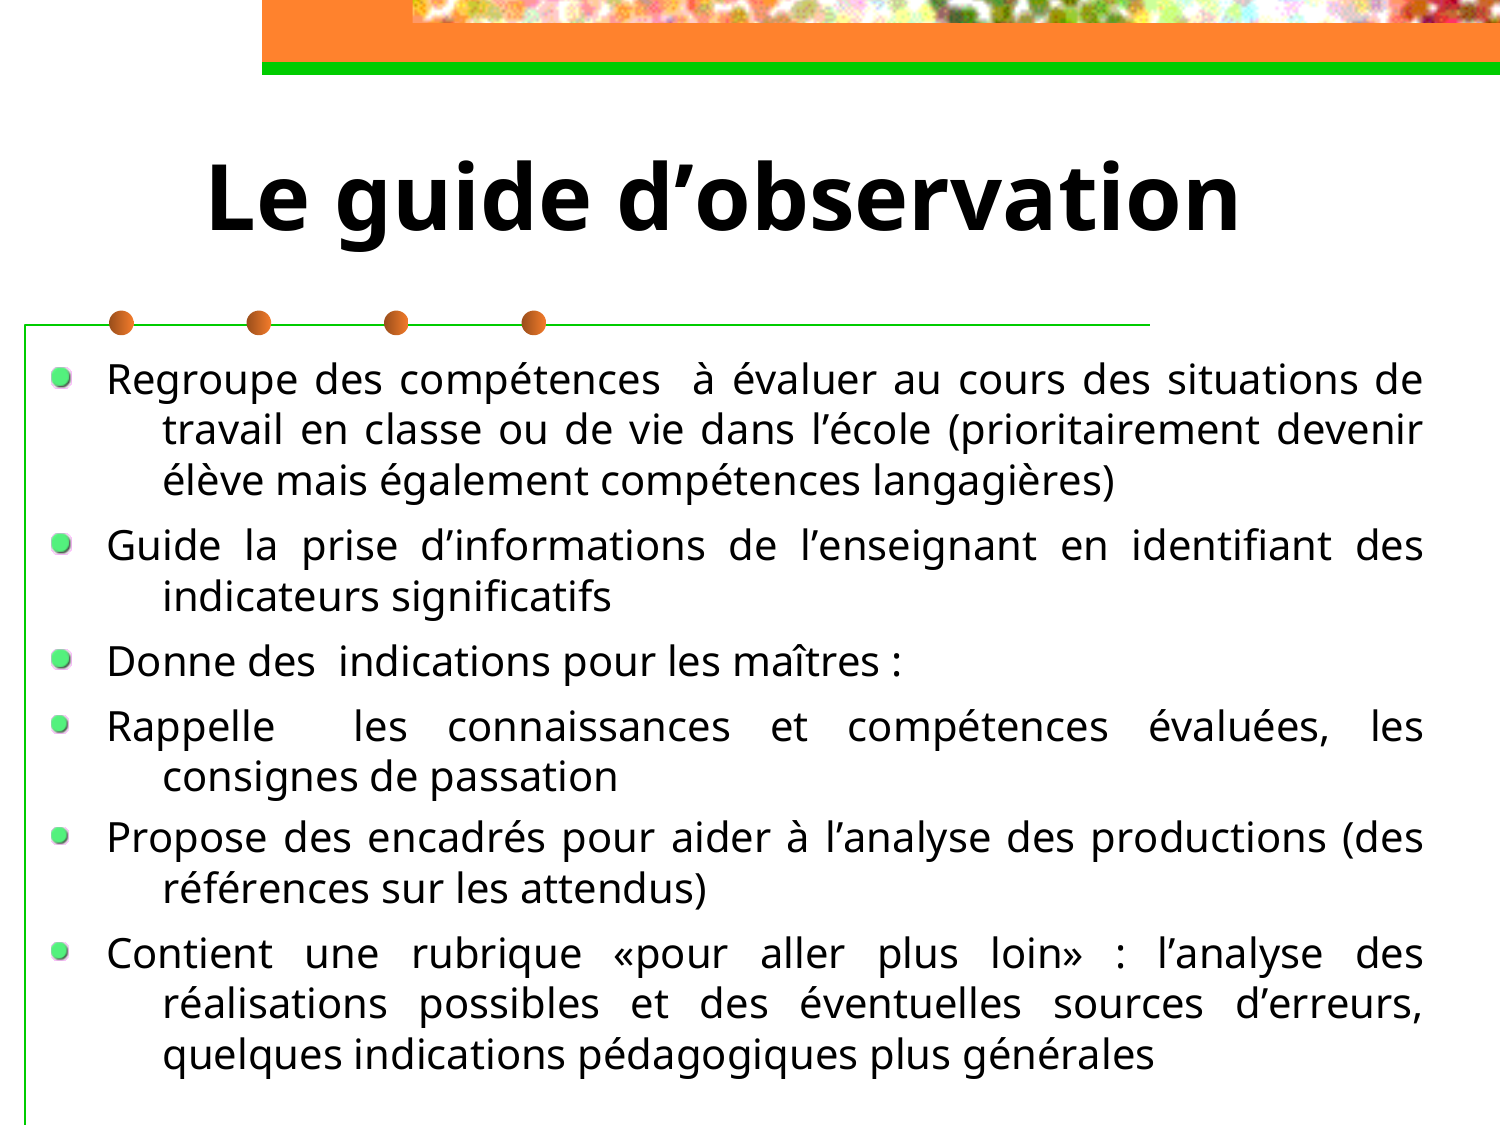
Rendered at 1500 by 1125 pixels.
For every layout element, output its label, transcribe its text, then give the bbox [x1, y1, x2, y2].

title Le guide d’observation [87, 76, 1362, 267]
list Regroupe des compétences à évaluer au cours des situations de travail en classe ou de vie dans l’école (prioritairement devenir élève mais également compétences langagières) Guide la prise d’informations de l’enseignant en identifiant des indicateurs significatifs Donne des indications pour les maîtres : Rappelle les connaissances et compétences évaluées, les consignes de passation Propose des encadrés pour aider à l’analyse des productions (des références sur les attendus) Contient une rubrique «pour aller plus loin» : l’analyse des réalisations possibles et des éventuelles sources d’erreurs, quelques indications pédagogiques plus générales [50, 267, 1426, 1094]
picture [412, 0, 1500, 23]
